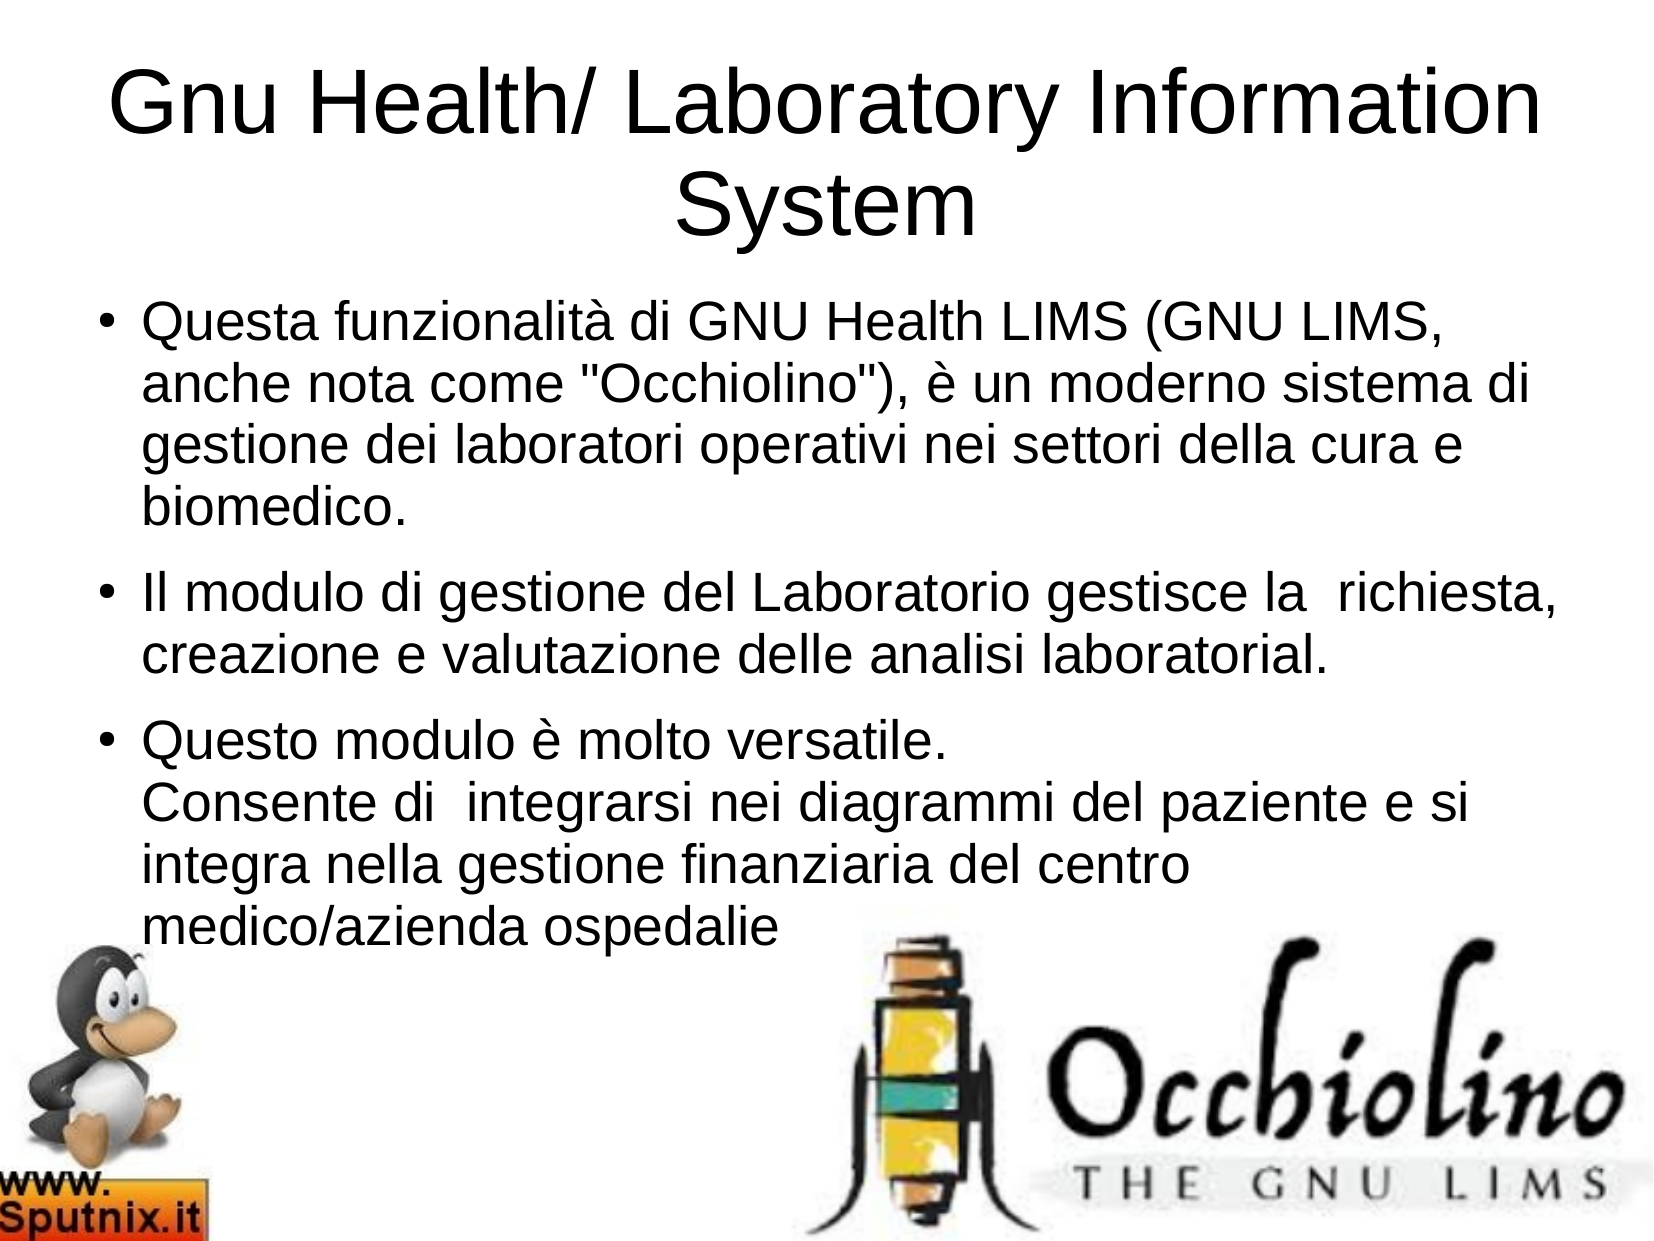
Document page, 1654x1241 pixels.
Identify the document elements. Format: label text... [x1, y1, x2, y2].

picture [0, 944, 213, 1241]
title Gnu Health/ Laboratory Information System [82, 49, 1571, 257]
picture [780, 903, 1654, 1241]
list Questa funzionalità di GNU Health LIMS (GNU LIMS, anche nota come "Occhiolino"), è un moderno sistema di gestione dei laboratori operativi nei settori della cura e biomedico. Il modulo di gestione del Laboratorio gestisce la richiesta, creazione e valutazione delle analisi laboratorial. Questo modulo è molto versatile. Consente di integrarsi nei diagrammi del paziente e si integra nella gestione finanziaria del centro medico/azienda ospedaliera. [82, 290, 1571, 1010]
